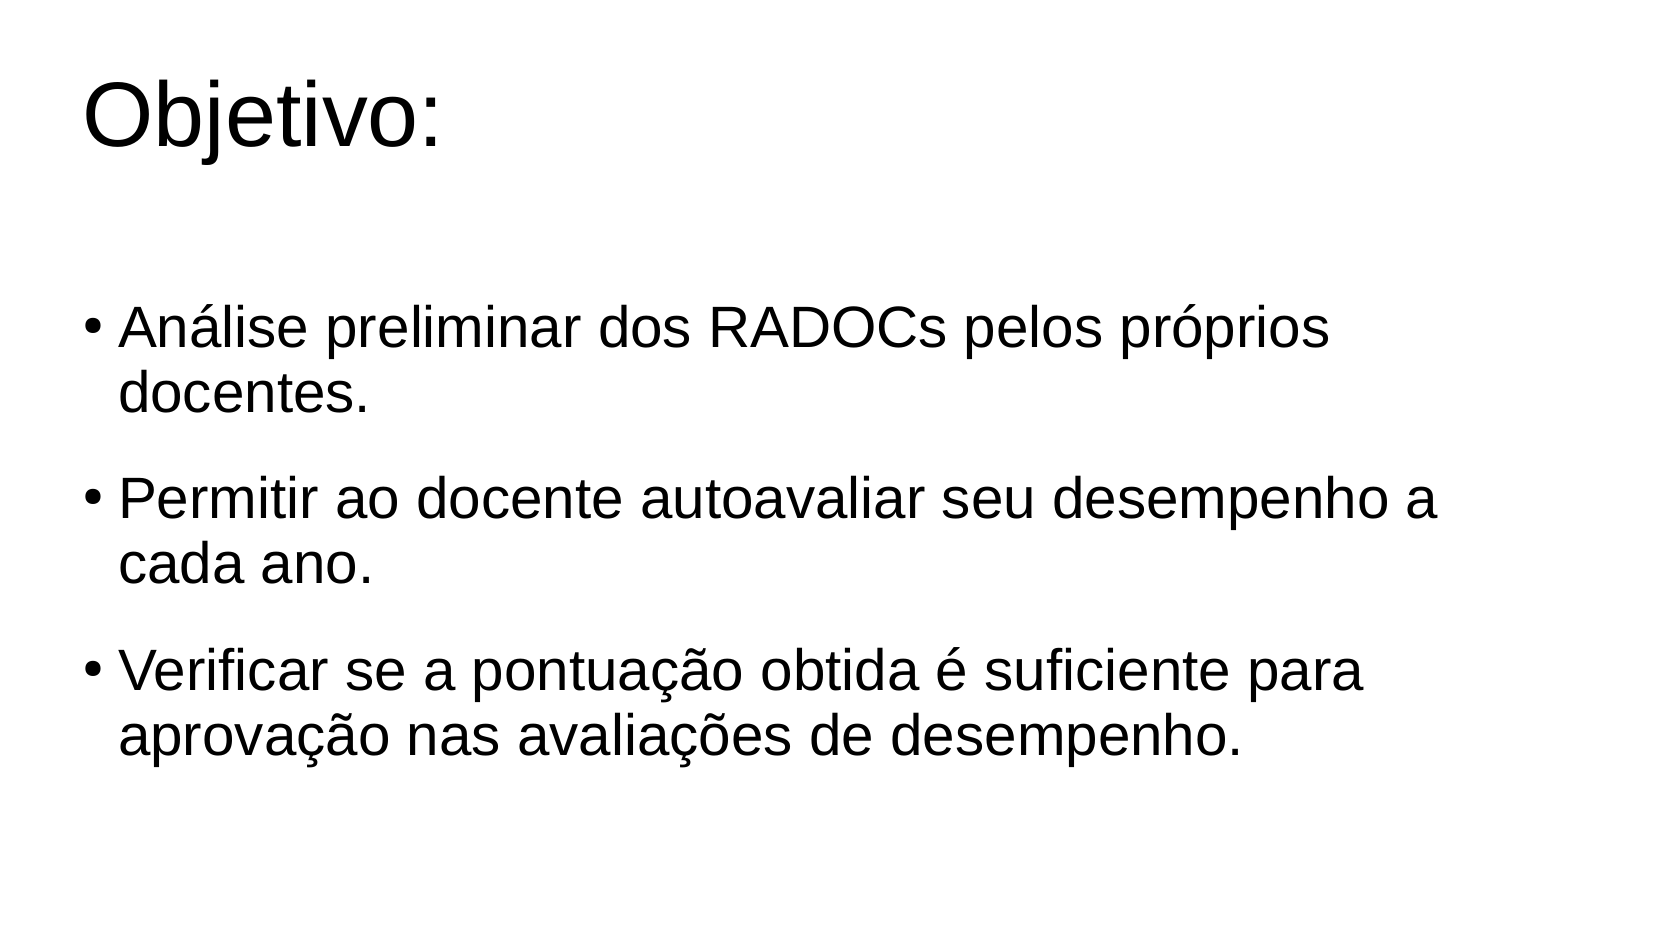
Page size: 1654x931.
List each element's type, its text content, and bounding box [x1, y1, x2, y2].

subtitle Análise preliminar dos RADOCs pelos próprios docentes. Permitir ao docente autoavaliar seu desempenho a cada ano. Verificar se a pontuação obtida é suficiente para aprovação nas avaliações de desempenho. [82, 188, 1571, 875]
title Objetivo: [82, 37, 1571, 188]
